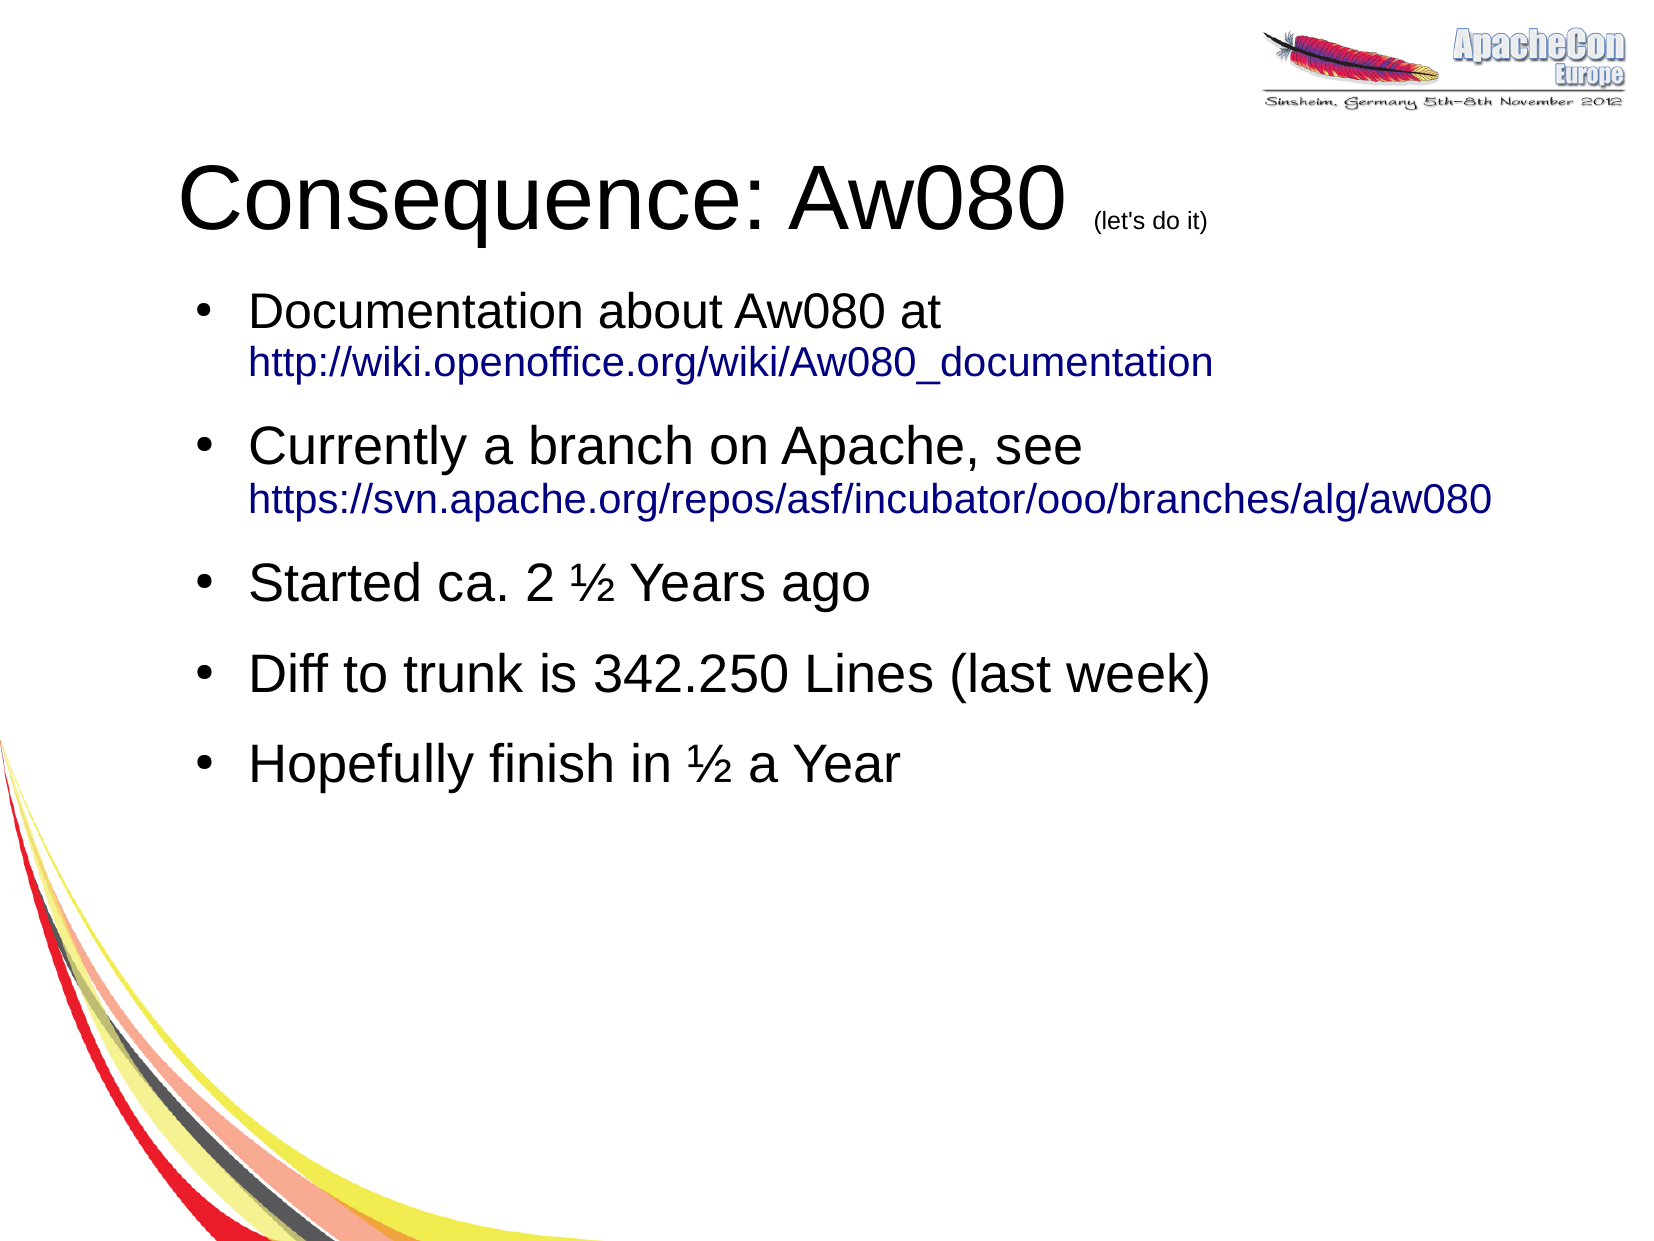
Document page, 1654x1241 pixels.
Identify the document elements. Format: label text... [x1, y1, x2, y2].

title Consequence: Aw080 (let's do it) [177, 146, 1536, 250]
picture [0, 0, 1654, 1241]
list Documentation about Aw080 at http://wiki.openoffice.org/wiki/Aw080_documentation Currently a branch on Apache, see https://svn.apache.org/repos/asf/incubator/ooo/branches/alg/aw080 Started ca. 2 ½ Years ago Diff to trunk is 342.250 Lines (last week) Hopefully finish in ½ a Year [177, 283, 1536, 990]
